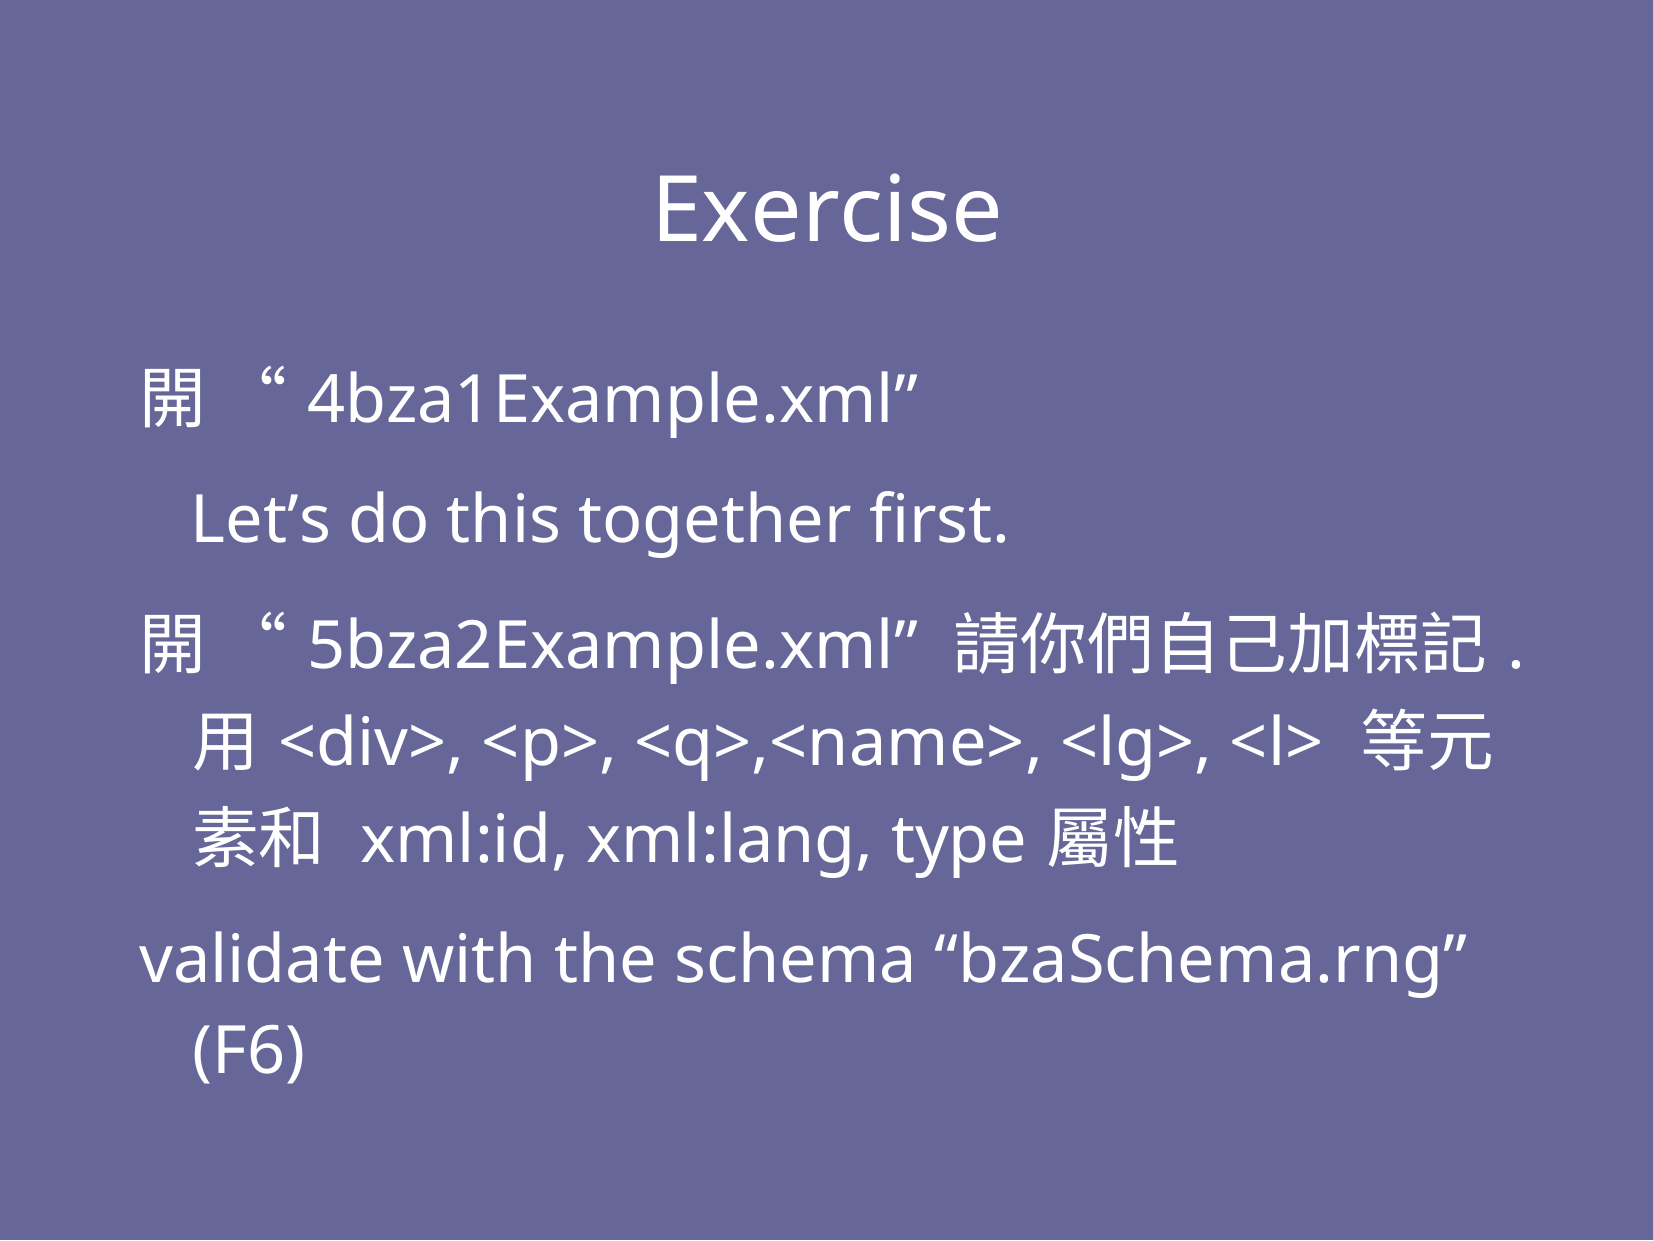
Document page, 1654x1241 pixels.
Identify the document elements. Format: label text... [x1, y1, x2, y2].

title Exercise [121, 102, 1534, 310]
list 開 “4bza1Example.xml” Let’s do this together first. 開 “5bza2Example.xml” 請你們自己加標記. 用<div>, <p>, <q>,<name>, <lg>, <l> 等元素和 xml:id, xml:lang, type屬性 validate with the schema “bzaSchema.rng” (F6) [121, 344, 1534, 1127]
